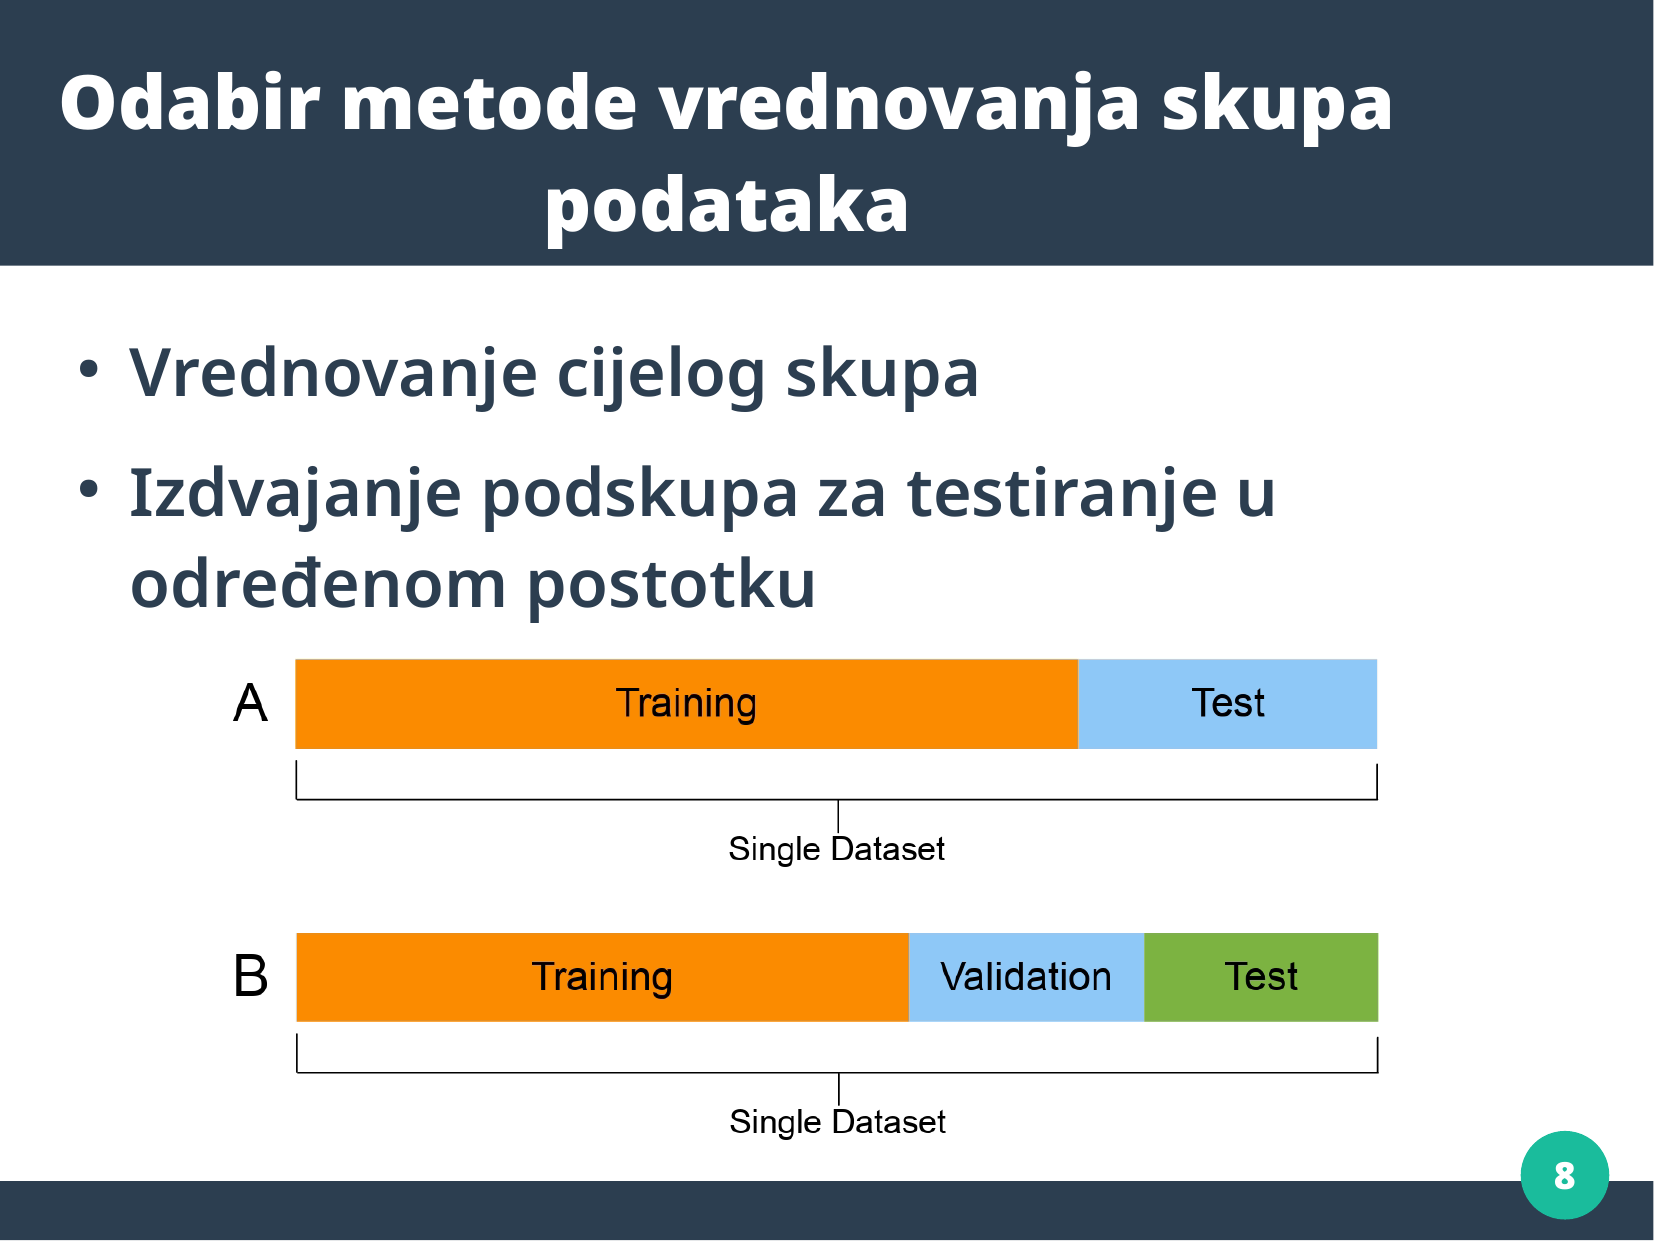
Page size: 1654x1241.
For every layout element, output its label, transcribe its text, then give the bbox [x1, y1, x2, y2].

list Vrednovanje cijelog skupa Izdvajanje podskupa za testiranje u određenom postotku [59, 324, 1595, 1152]
title Odabir metode vrednovanja skupa podataka [59, 49, 1595, 207]
picture [211, 639, 1397, 1157]
